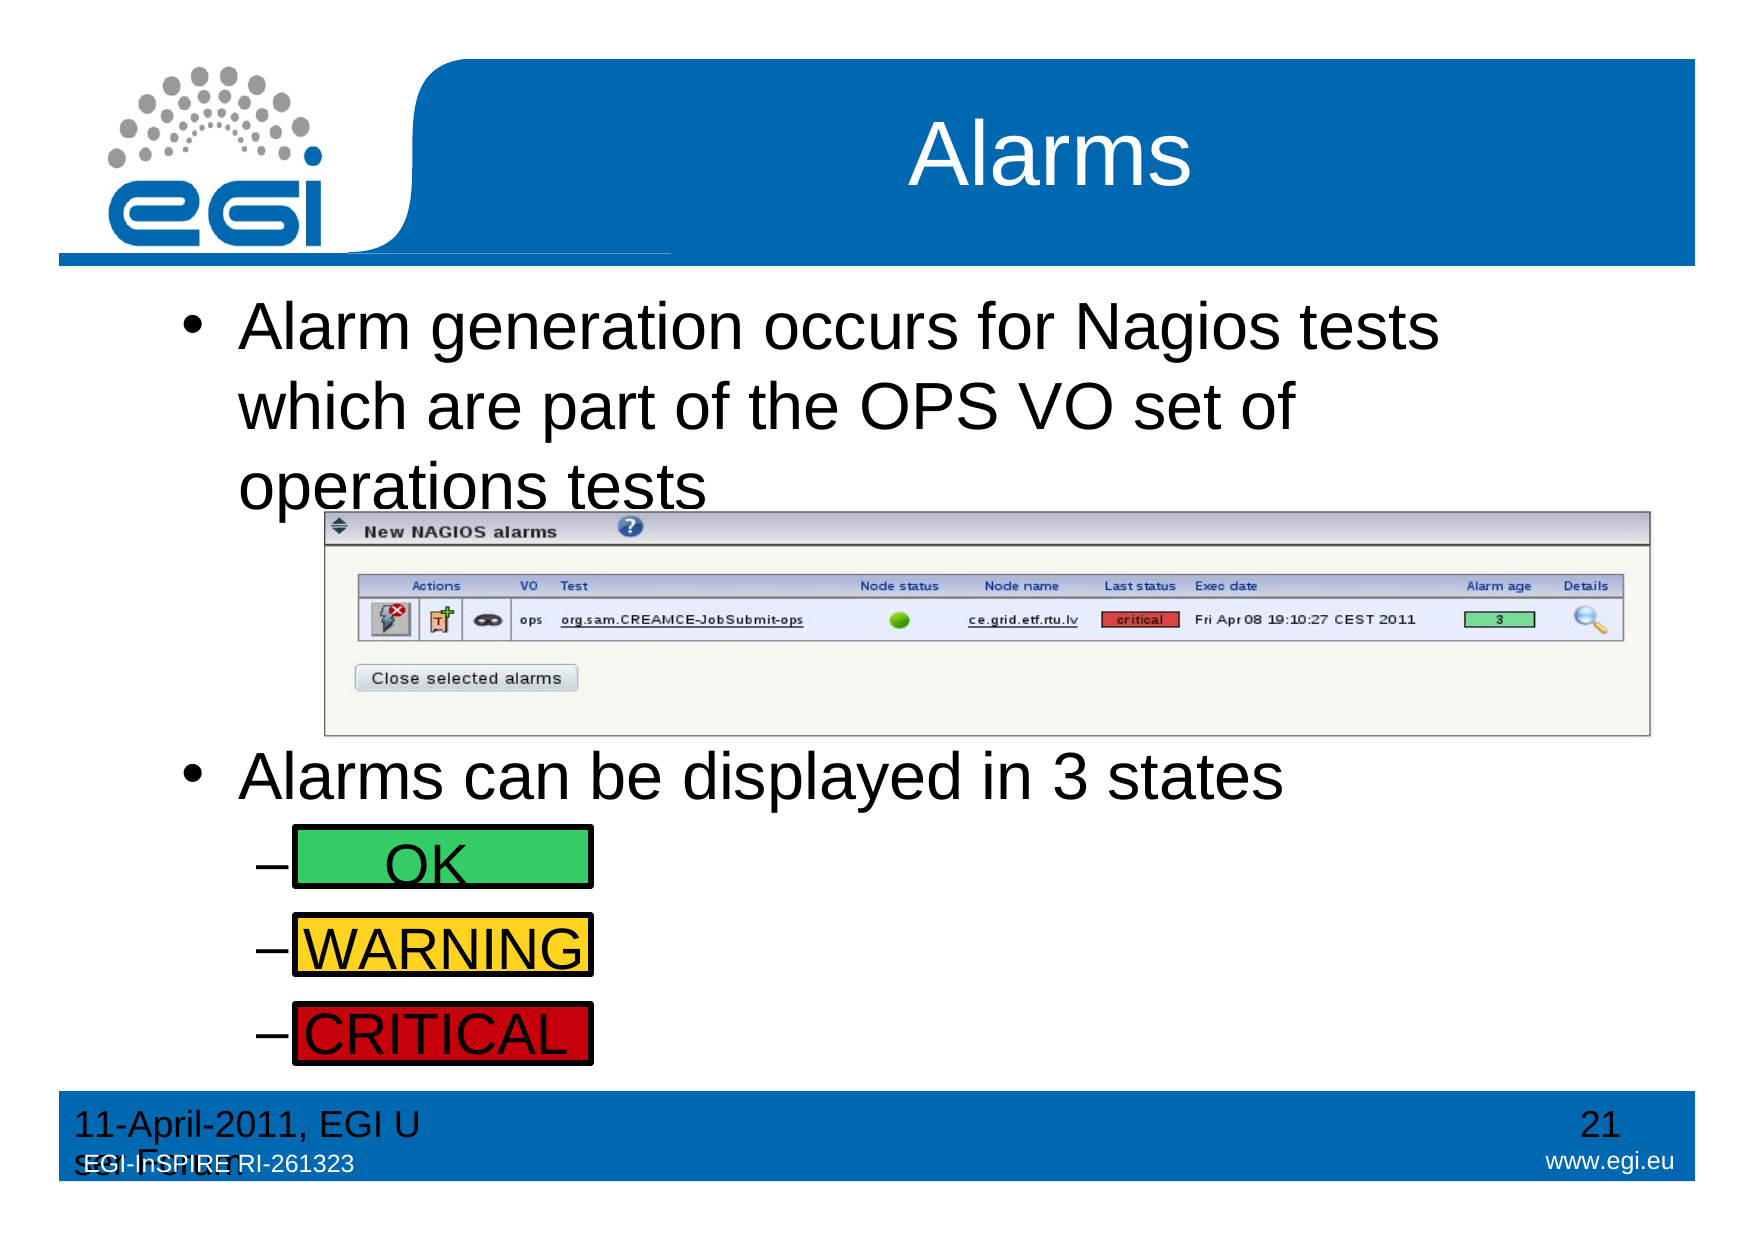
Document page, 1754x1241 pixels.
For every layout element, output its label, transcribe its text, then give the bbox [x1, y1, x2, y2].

picture [59, 59, 348, 253]
picture [324, 509, 1654, 739]
title Alarms [439, 31, 1663, 267]
list Alarm generation occurs for Nagios tests which are part of the OPS VO set of operations tests Alarms can be displayed in 3 states OK WARNING CRITICAL [167, 275, 1612, 1074]
